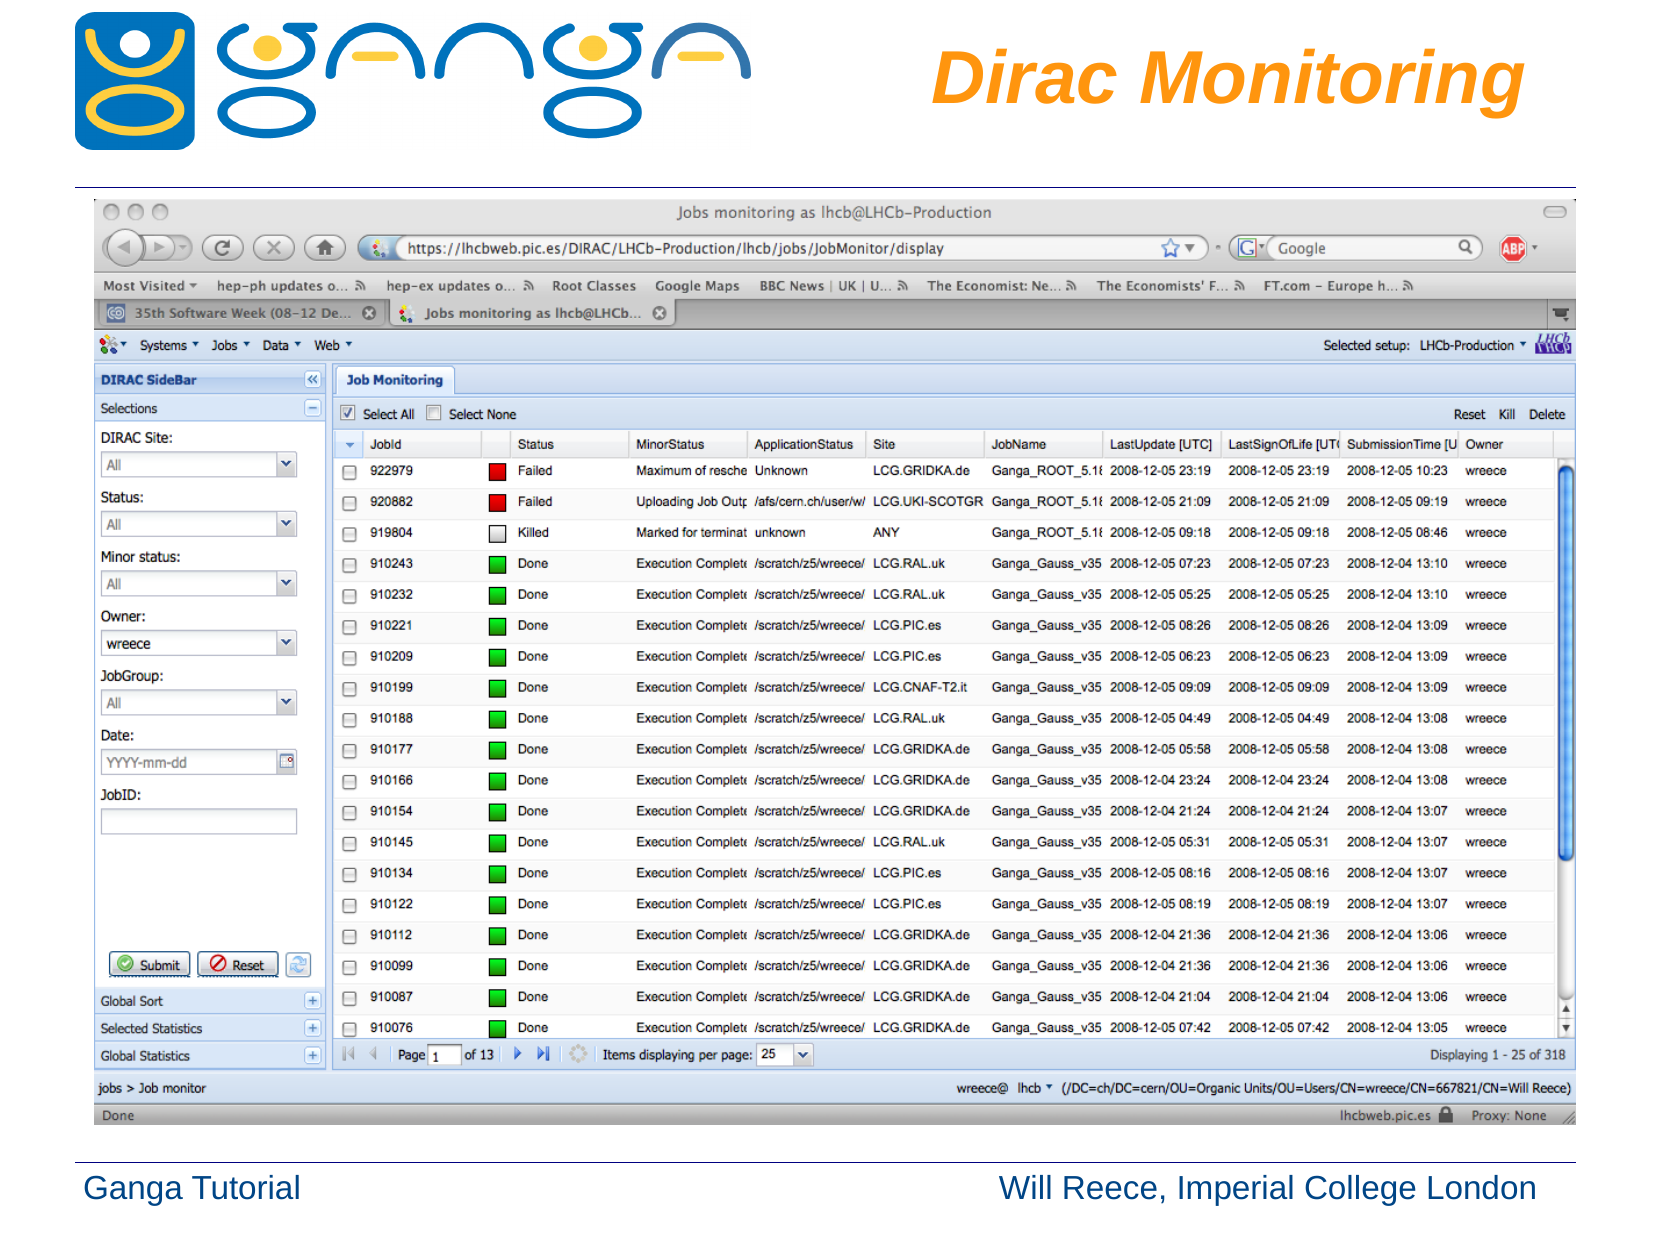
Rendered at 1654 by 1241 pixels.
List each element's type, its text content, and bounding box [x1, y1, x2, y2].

picture [94, 199, 1576, 1126]
text_box Ganga Tutorial [68, 1162, 317, 1215]
picture [75, 12, 751, 151]
title Dirac Monitoring [823, 35, 1635, 120]
text_box Will Reece, Imperial College London [984, 1163, 1553, 1215]
